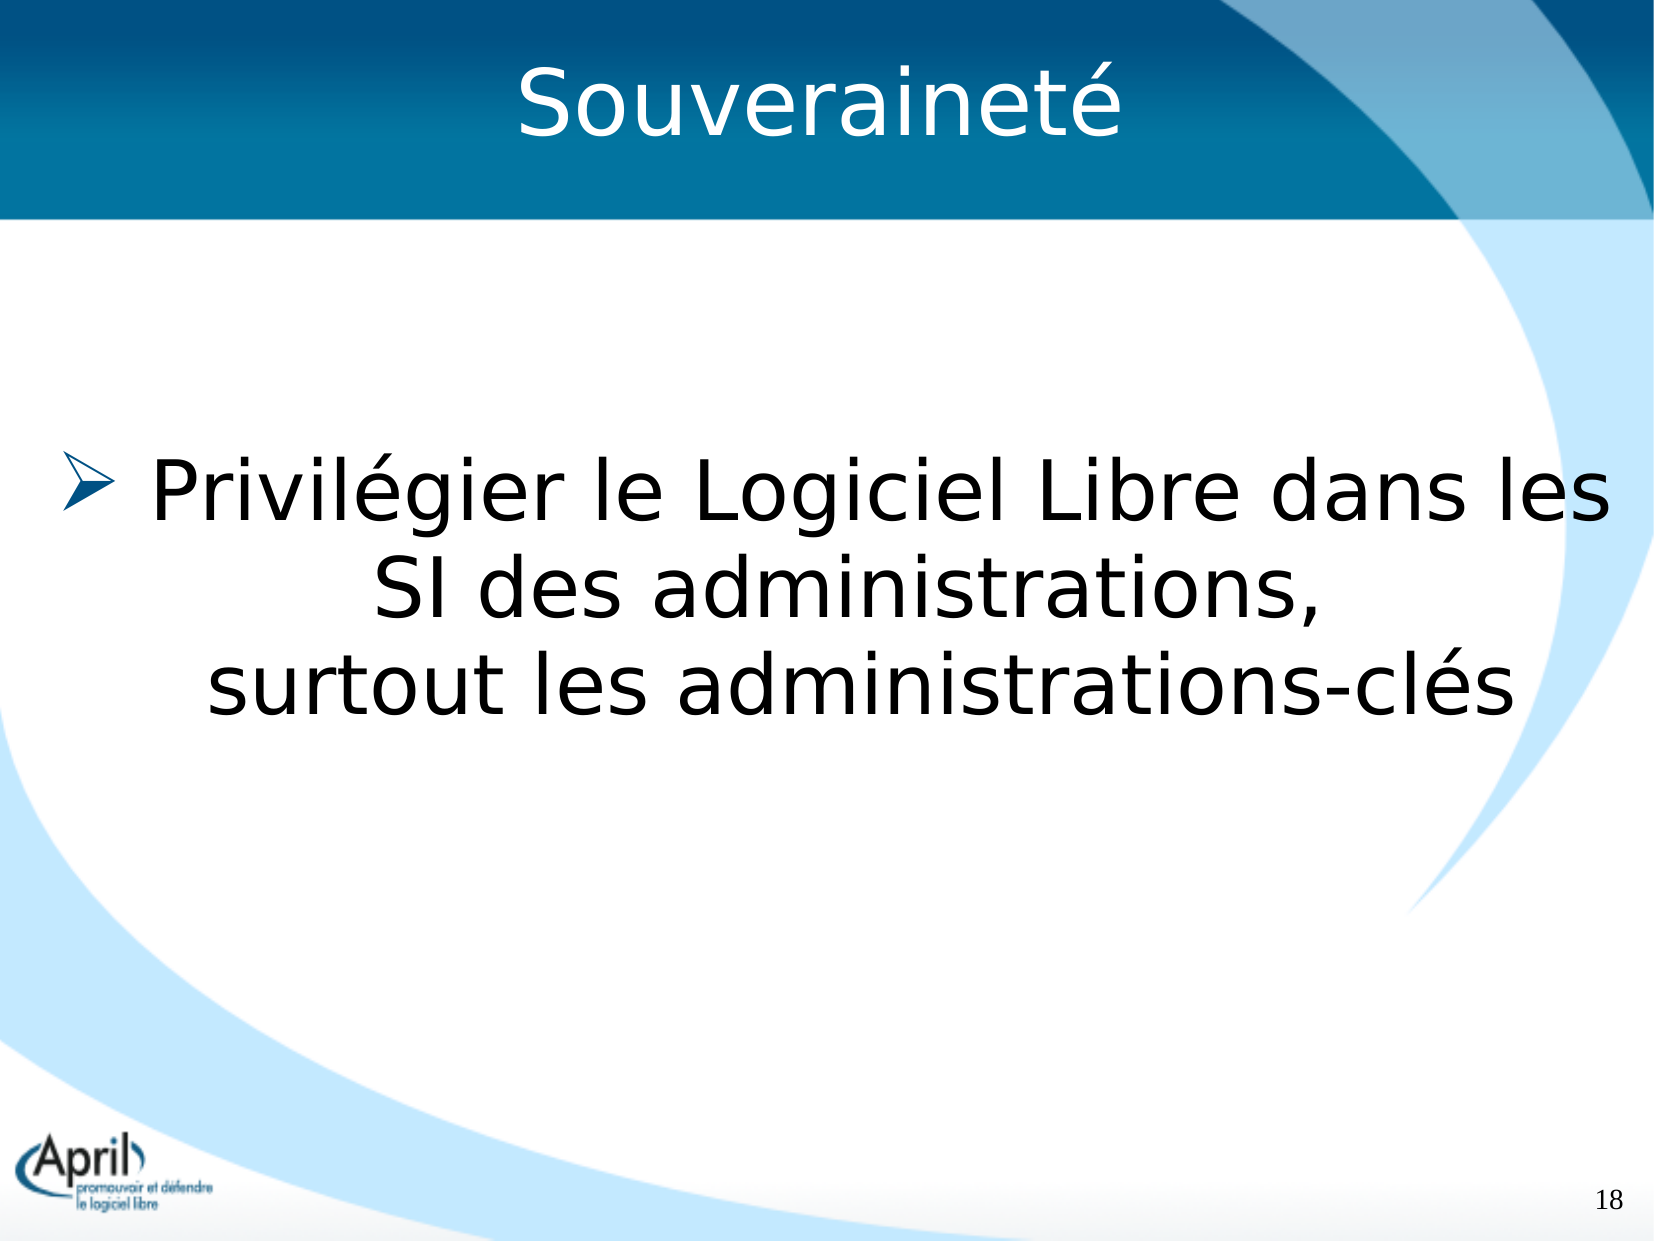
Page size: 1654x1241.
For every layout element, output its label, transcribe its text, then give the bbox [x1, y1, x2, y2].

picture [0, 0, 1654, 1241]
title Souveraineté [76, 7, 1565, 200]
list Privilégier le Logiciel Libre dans les SI des administrations, surtout les administrations-clés [29, 442, 1625, 1094]
